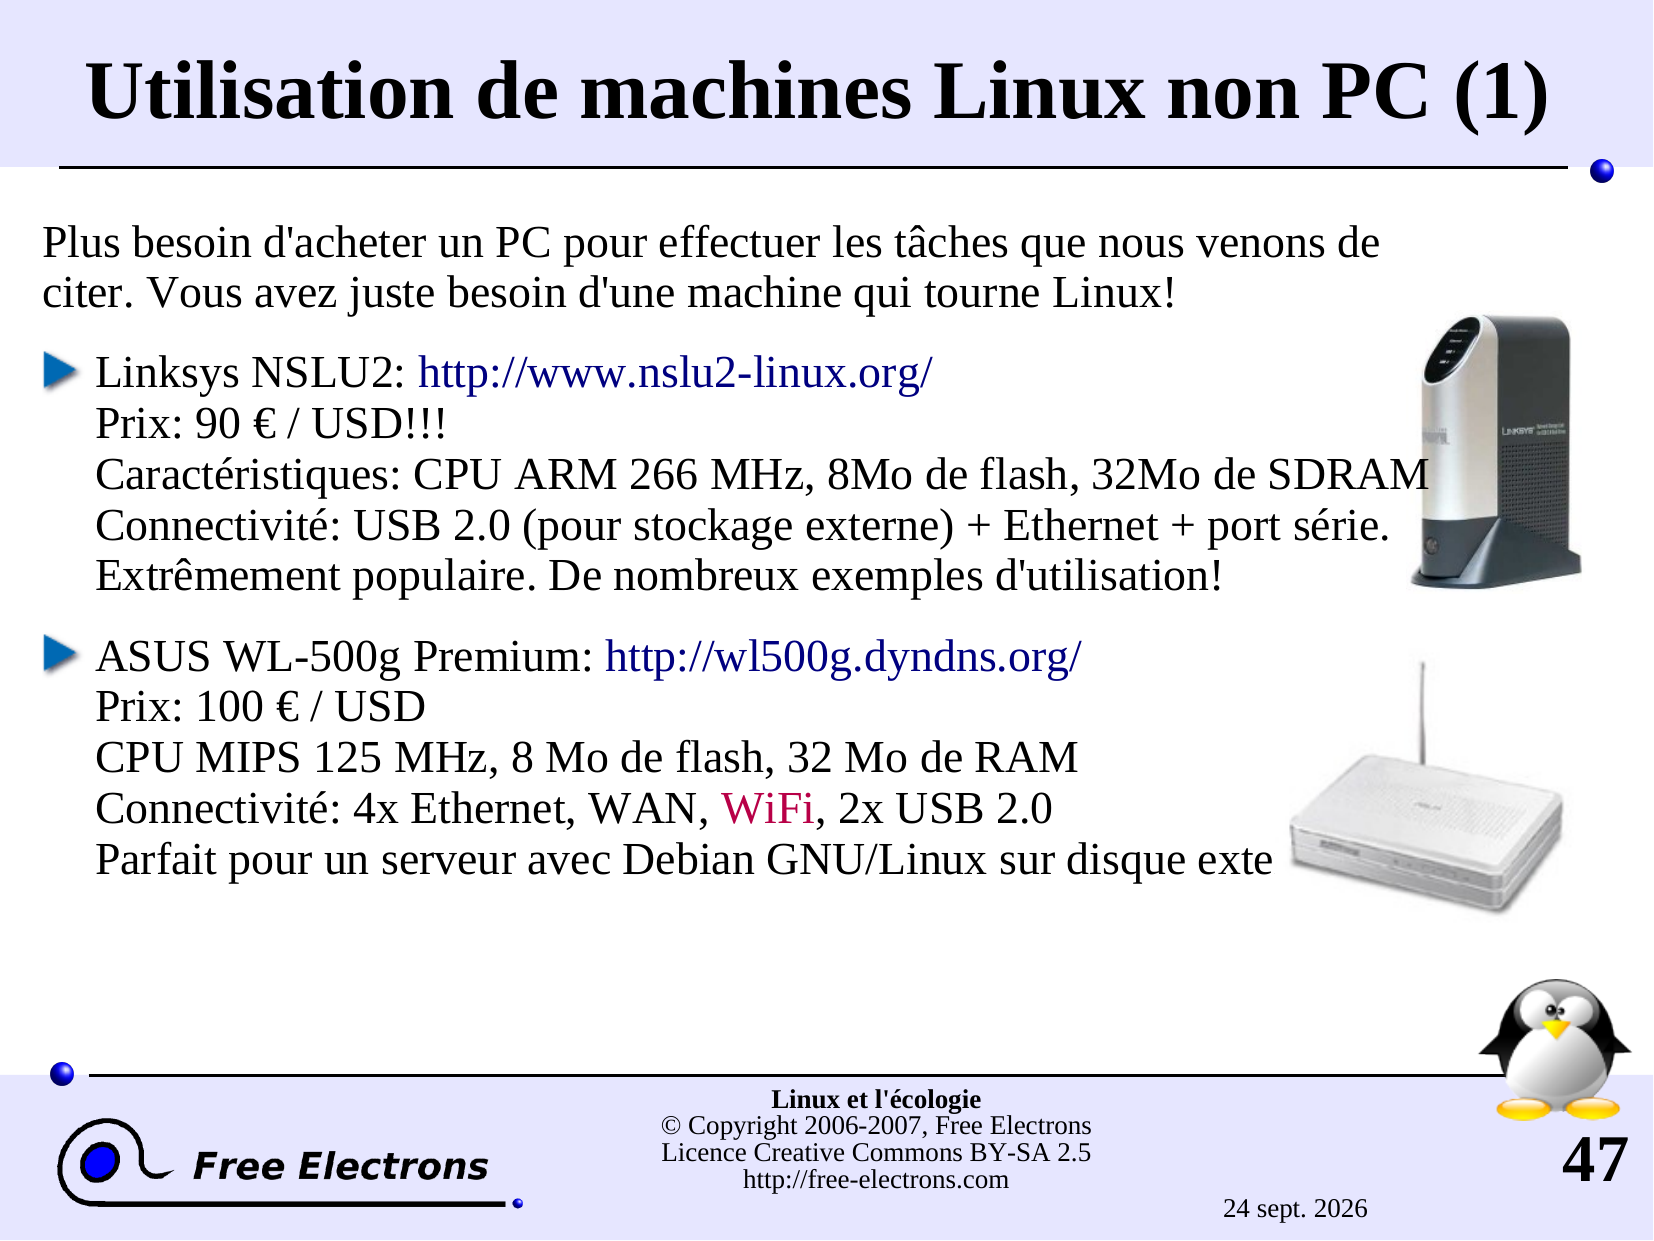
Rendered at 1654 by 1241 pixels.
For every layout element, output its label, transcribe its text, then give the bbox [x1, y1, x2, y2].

picture [1275, 638, 1583, 947]
title Utilisation de machines Linux non PC (1) [33, 29, 1604, 153]
list Plus besoin d'acheter un PC pour effectuer les tâches que nous venons de citer. Vous avez juste besoin d'une machine qui tourne Linux! Linksys NSLU2: http://www.nslu2-linux.org/ Prix: 90 € / USD!!! Caractéristiques: CPU ARM 266 MHz, 8Mo de flash, 32Mo de SDRAM Connectivité: USB 2.0 (pour stockage externe) + Ethernet + port série. Extrêmement populaire. De nombreux exemples d'utilisation! ASUS WL-500g Premium: http://wl500g.dyndns.org/ Prix: 100 € / USD CPU MIPS 125 MHz, 8 Mo de flash, 32 Mo de RAM Connectivité: 4x Ethernet, WAN, WiFi, 2x USB 2.0 Parfait pour un serveur avec Debian GNU/Linux sur disque externe. [24, 216, 1477, 1052]
picture [1476, 979, 1634, 1121]
picture [1477, 310, 1589, 594]
picture [50, 1107, 527, 1216]
